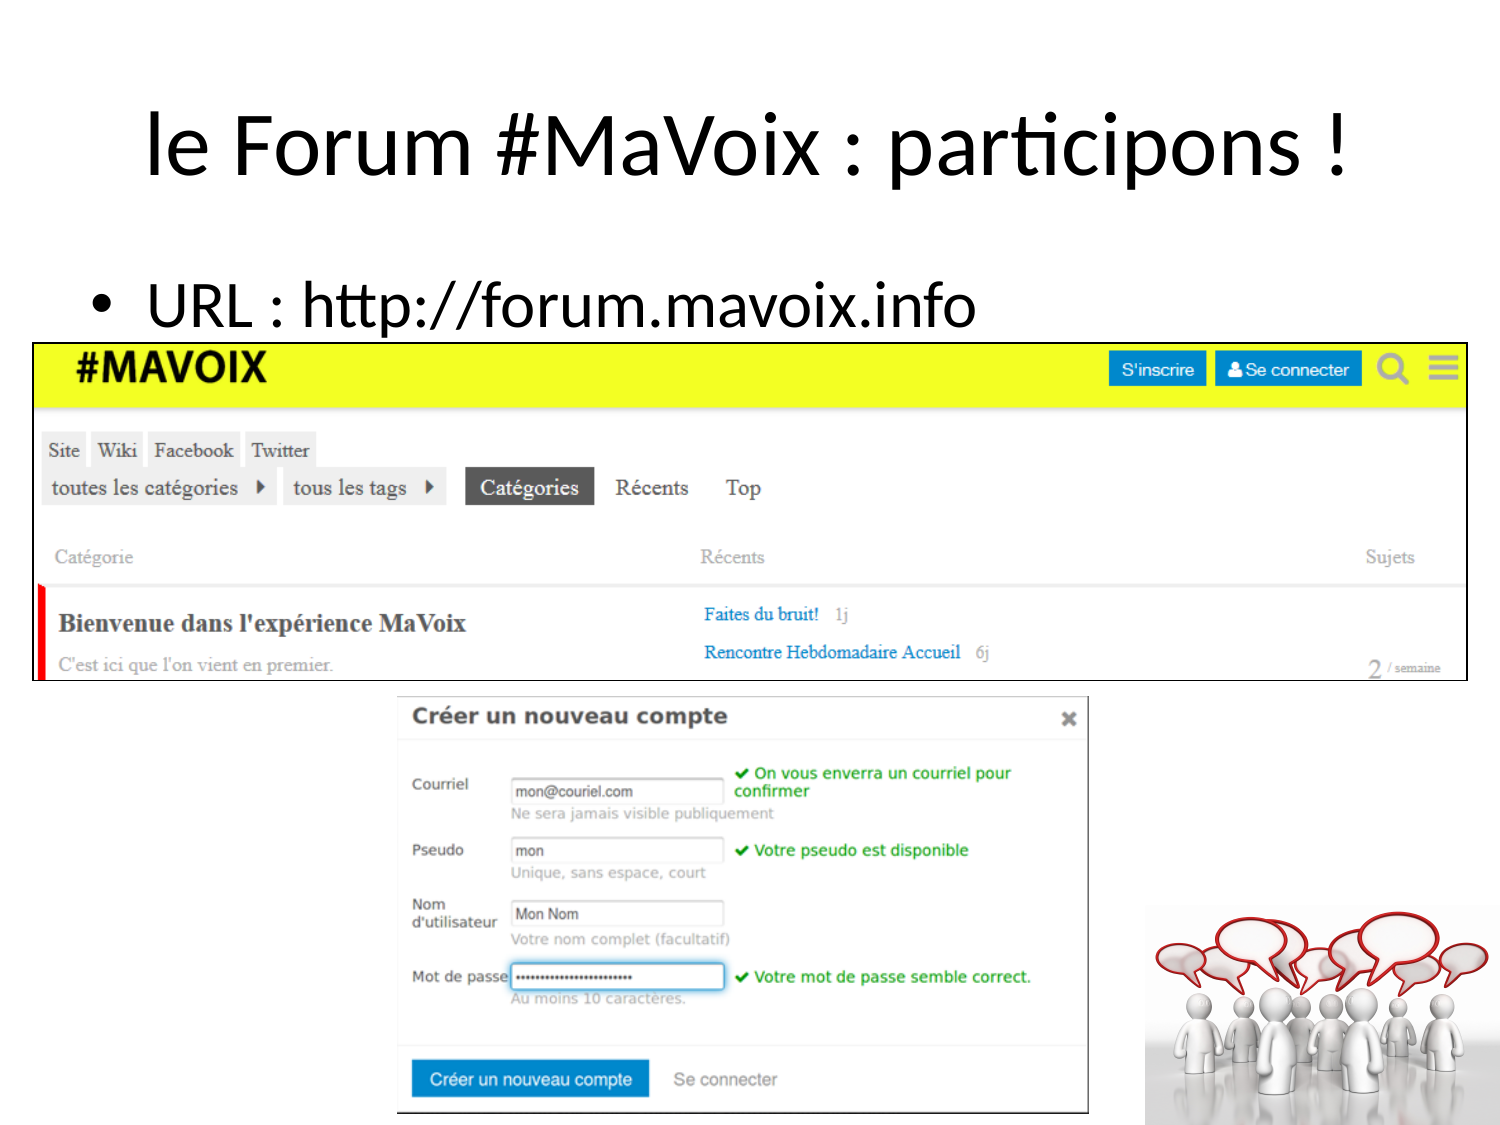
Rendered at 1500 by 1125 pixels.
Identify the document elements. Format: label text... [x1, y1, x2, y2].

list URL : http://forum.mavoix.info [75, 262, 1471, 405]
picture [33, 343, 1467, 680]
picture [397, 696, 1089, 1114]
title le Forum #MaVoix : participons ! [75, 45, 1426, 233]
picture [1145, 905, 1500, 1125]
